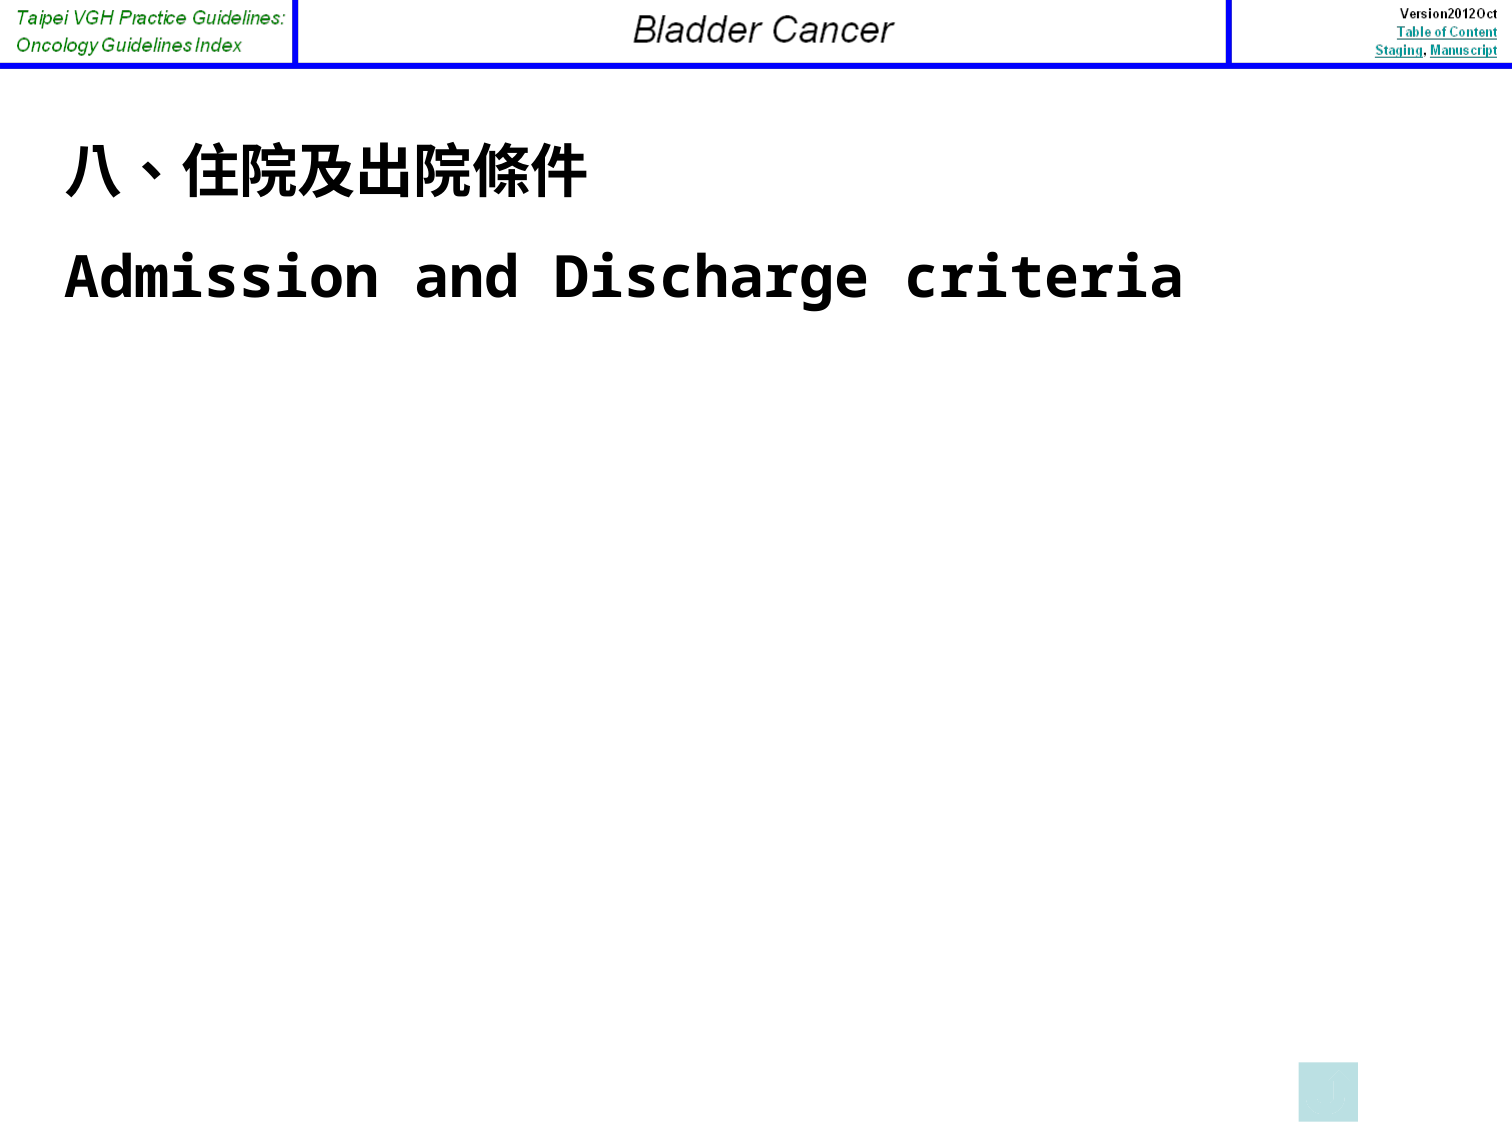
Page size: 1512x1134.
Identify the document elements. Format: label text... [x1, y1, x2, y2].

title 八、住院及出院條件 Admission and Discharge criteria [49, 82, 1477, 326]
